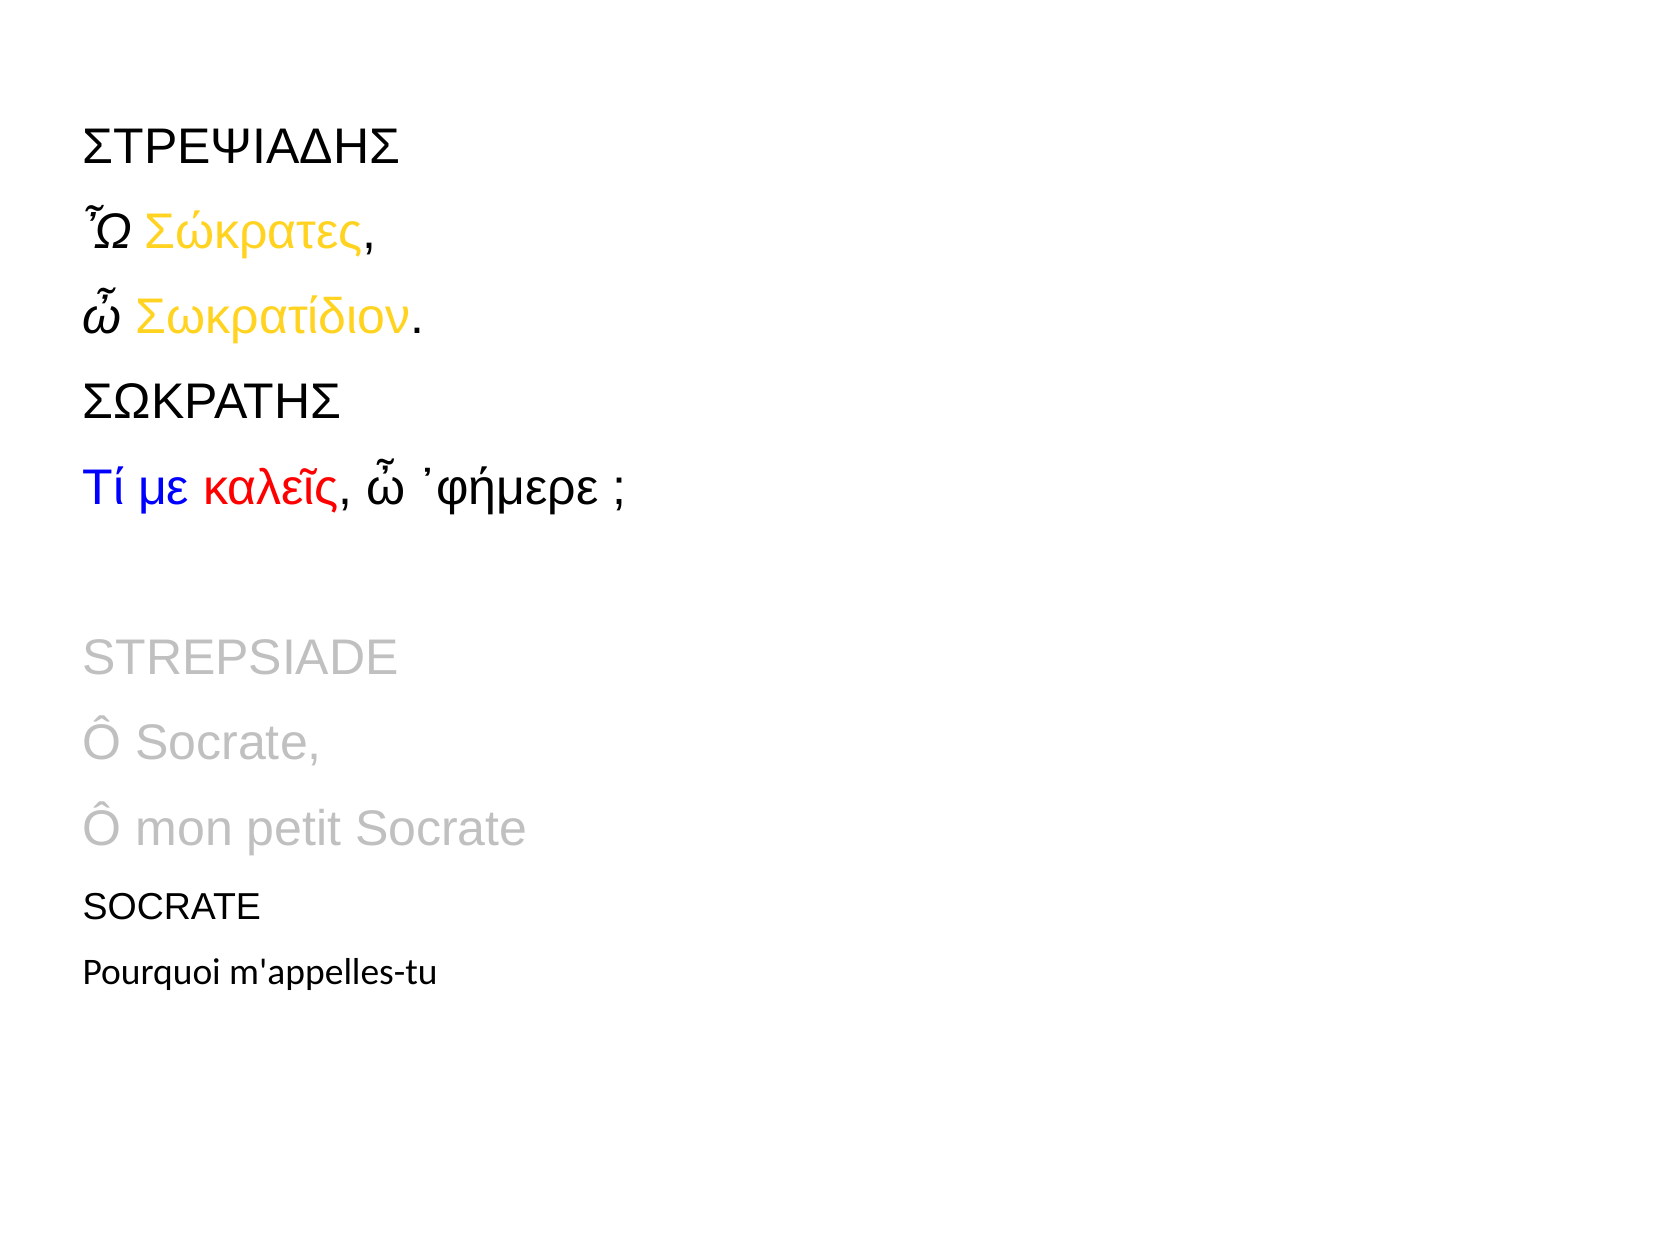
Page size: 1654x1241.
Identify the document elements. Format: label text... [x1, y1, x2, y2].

list ΣΤΡΕΨΙΑΔΗΣ Ὦ Σώκρατες, ὦ Σωκρατίδιον. ΣΩΚΡΑΤΗΣ Τί με καλεῖς, ὦ ᾿φήμερε ; STREPSIADE Ô Socrate, Ô mon petit Socrate SOCRATE Pourquoi m'appelles-tu [82, 118, 1571, 1153]
